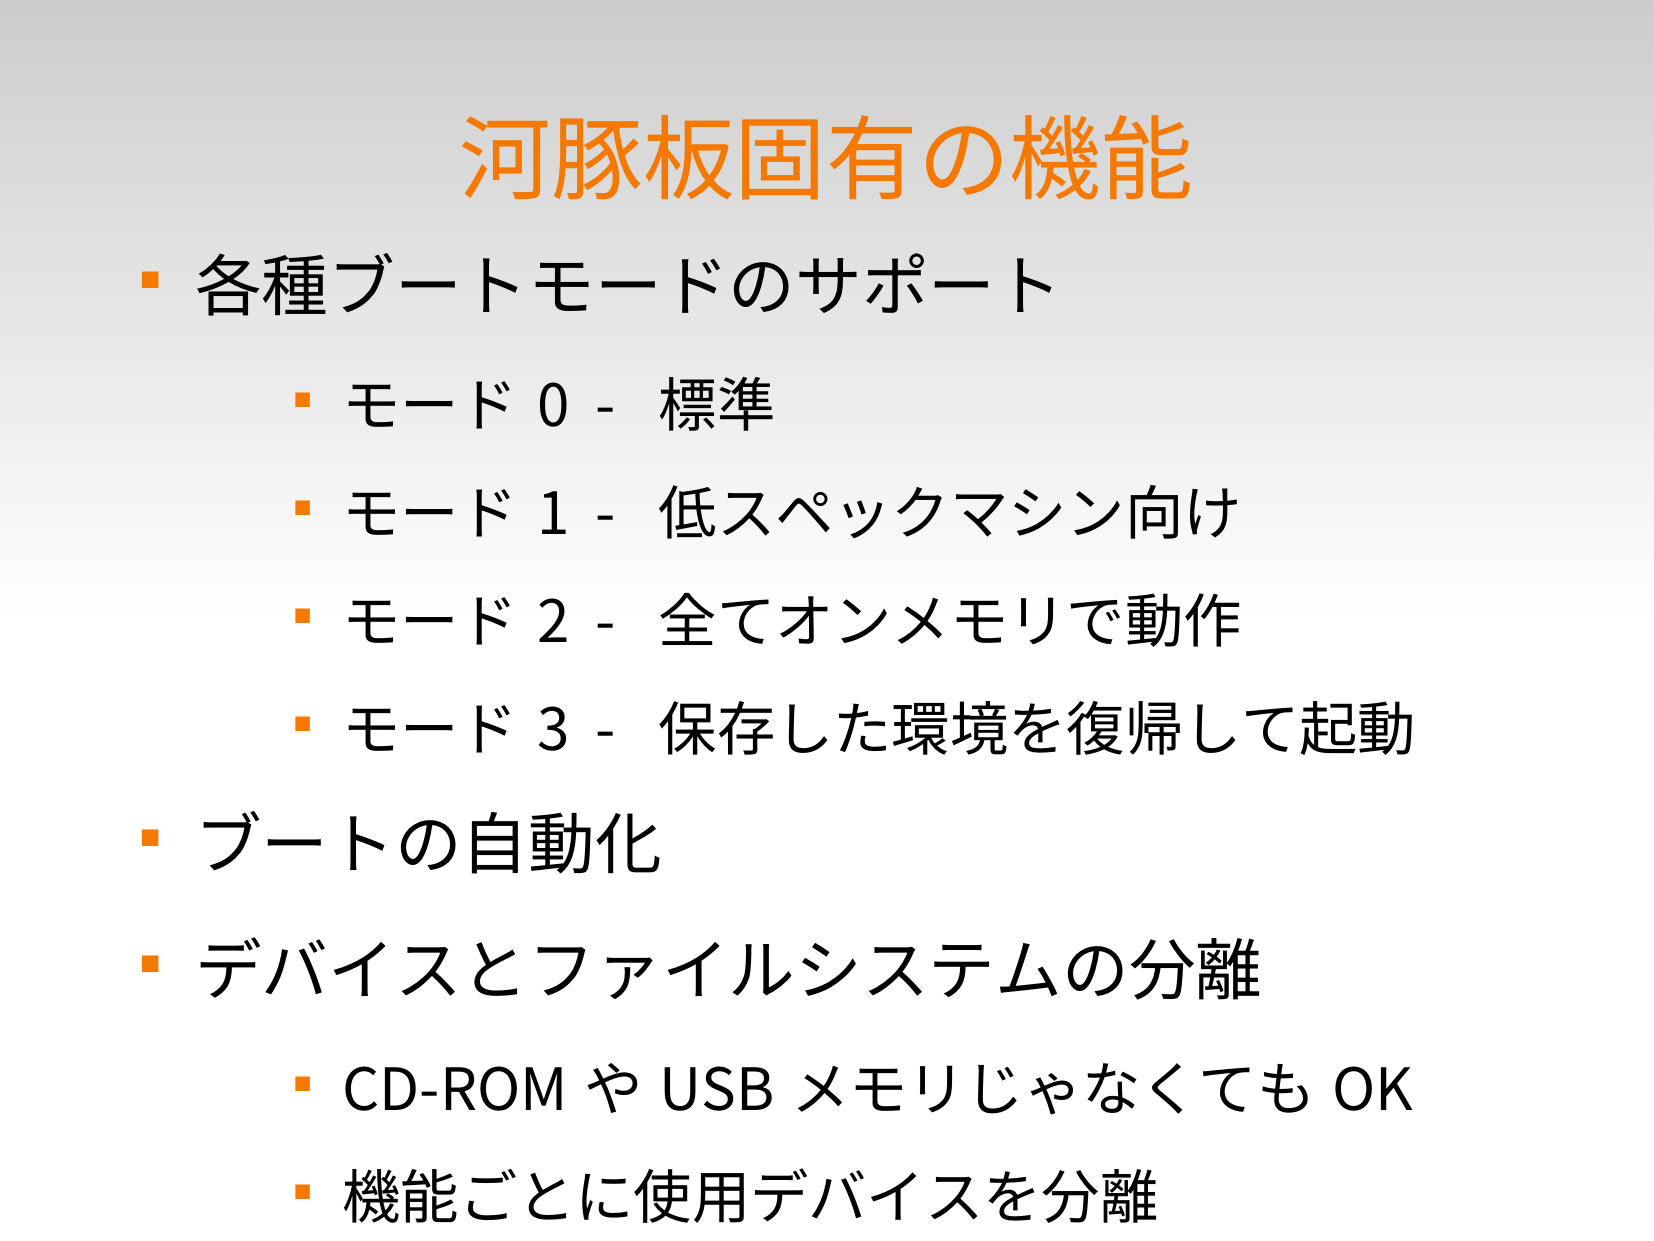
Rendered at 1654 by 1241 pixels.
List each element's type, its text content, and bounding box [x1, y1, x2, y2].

list 各種ブートモードのサポート モード 0 - 標準 モード 1 - 低スペックマシン向け モード 2 - 全てオンメモリで動作 モード 3 - 保存した環境を復帰して起動 ブートの自動化 デバイスとファイルシステムの分離 CD-ROMやUSBメモリじゃなくてもOK 機能ごとに使用デバイスを分離 →USB起動不可マシンでもLiveUSB OK! [106, 232, 1595, 1168]
title 河豚板固有の機能 [82, 49, 1571, 257]
